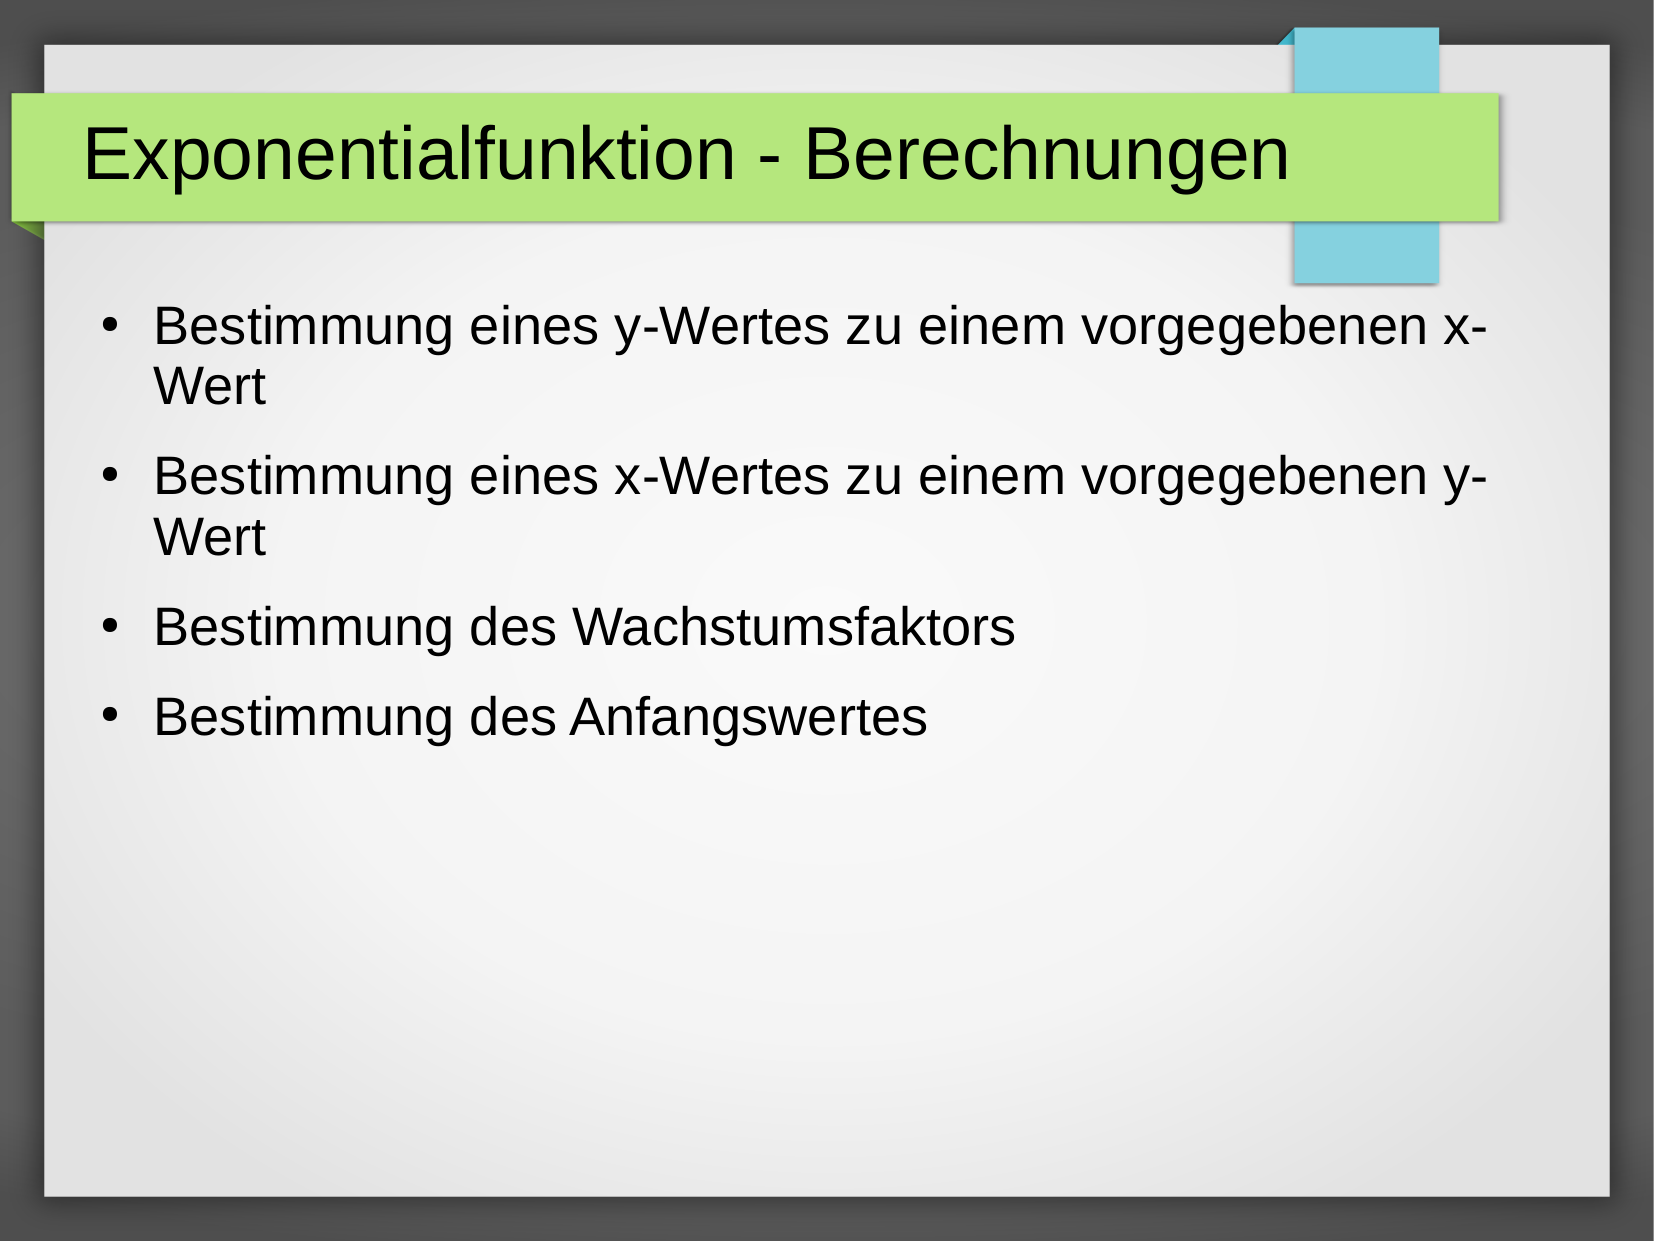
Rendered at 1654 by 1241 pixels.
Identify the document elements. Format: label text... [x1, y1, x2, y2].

picture [0, 0, 1654, 1241]
title Exponentialfunktion - Berechnungen [82, 69, 1489, 238]
list Bestimmung eines y-Wertes zu einem vorgegebenen x-Wert Bestimmung eines x-Wertes zu einem vorgegebenen y-Wert Bestimmung des Wachstumsfaktors Bestimmung des Anfangswertes [82, 295, 1571, 1015]
